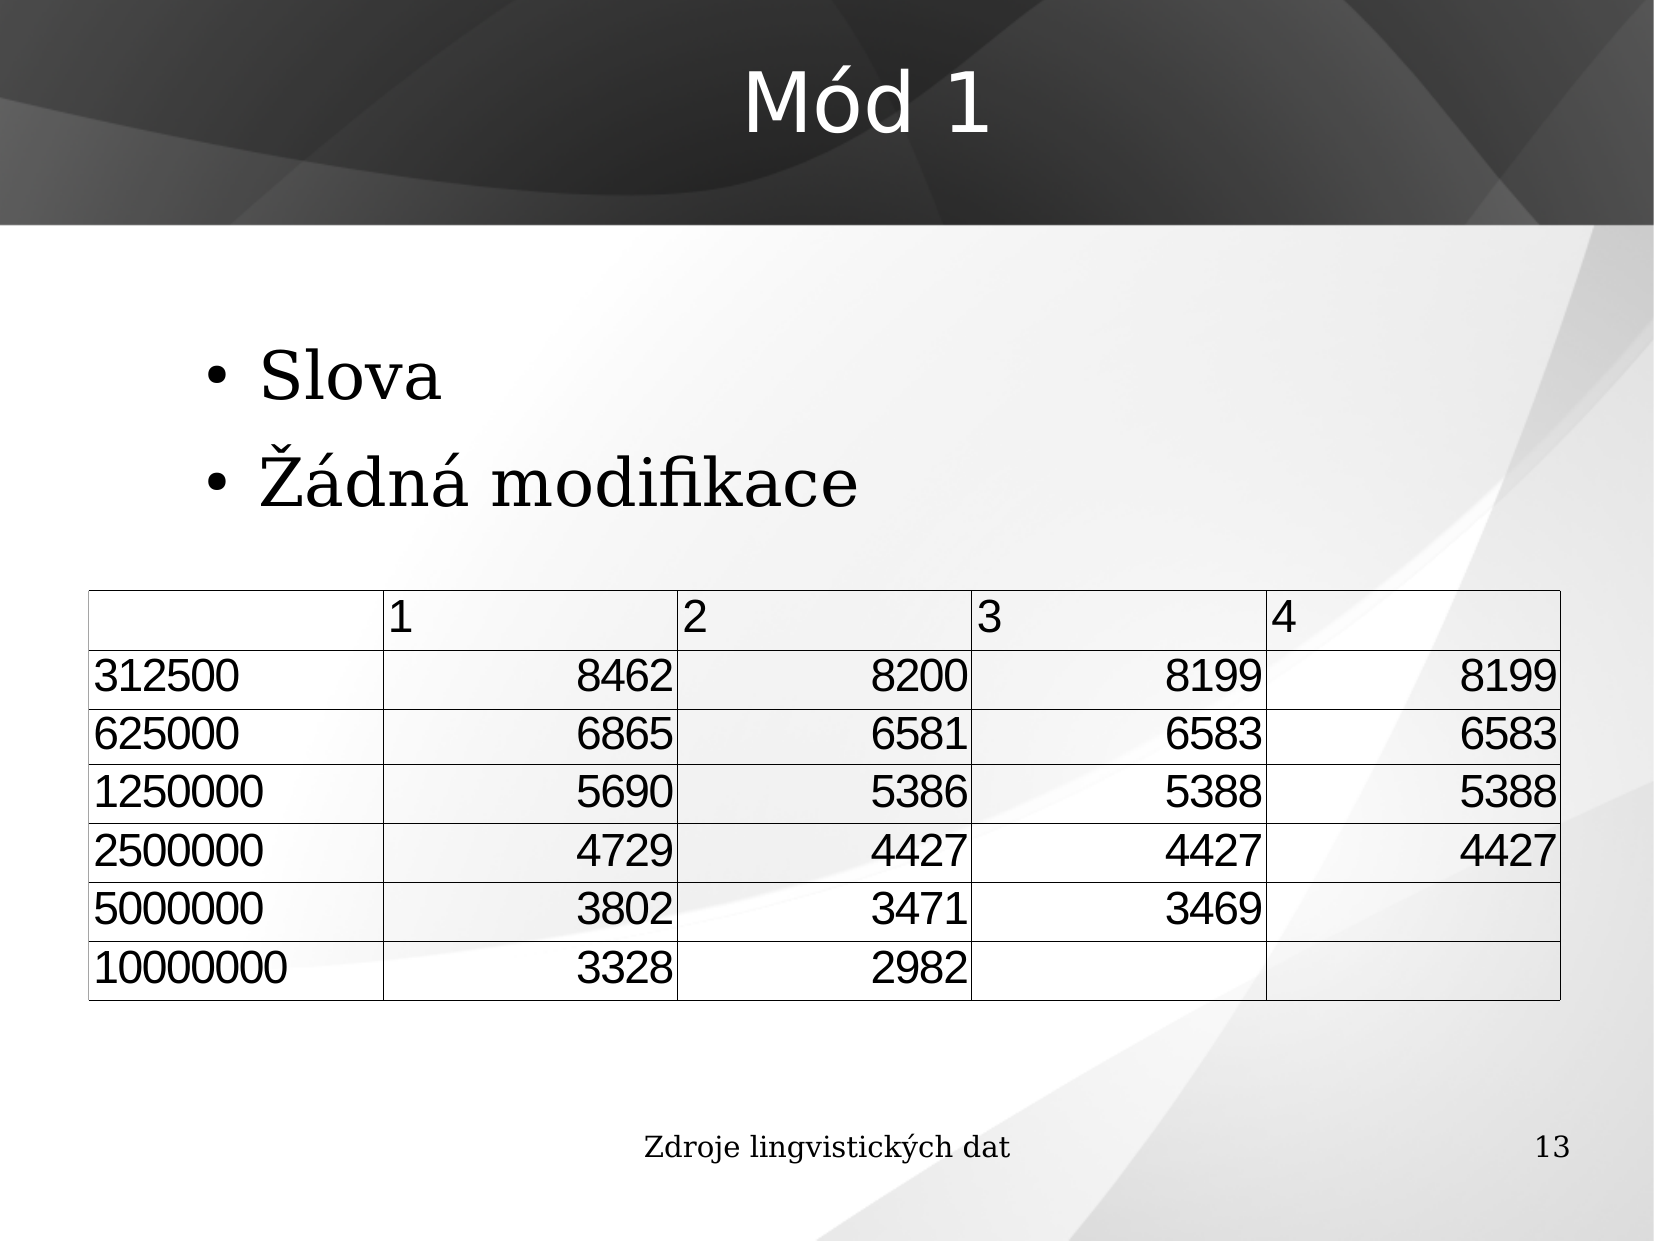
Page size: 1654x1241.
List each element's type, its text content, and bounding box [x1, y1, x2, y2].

list Slova Žádná modifikace [187, 337, 1538, 998]
chart [88, 590, 1566, 1004]
picture [0, 0, 1654, 1241]
title Mód 1 [124, 0, 1613, 208]
